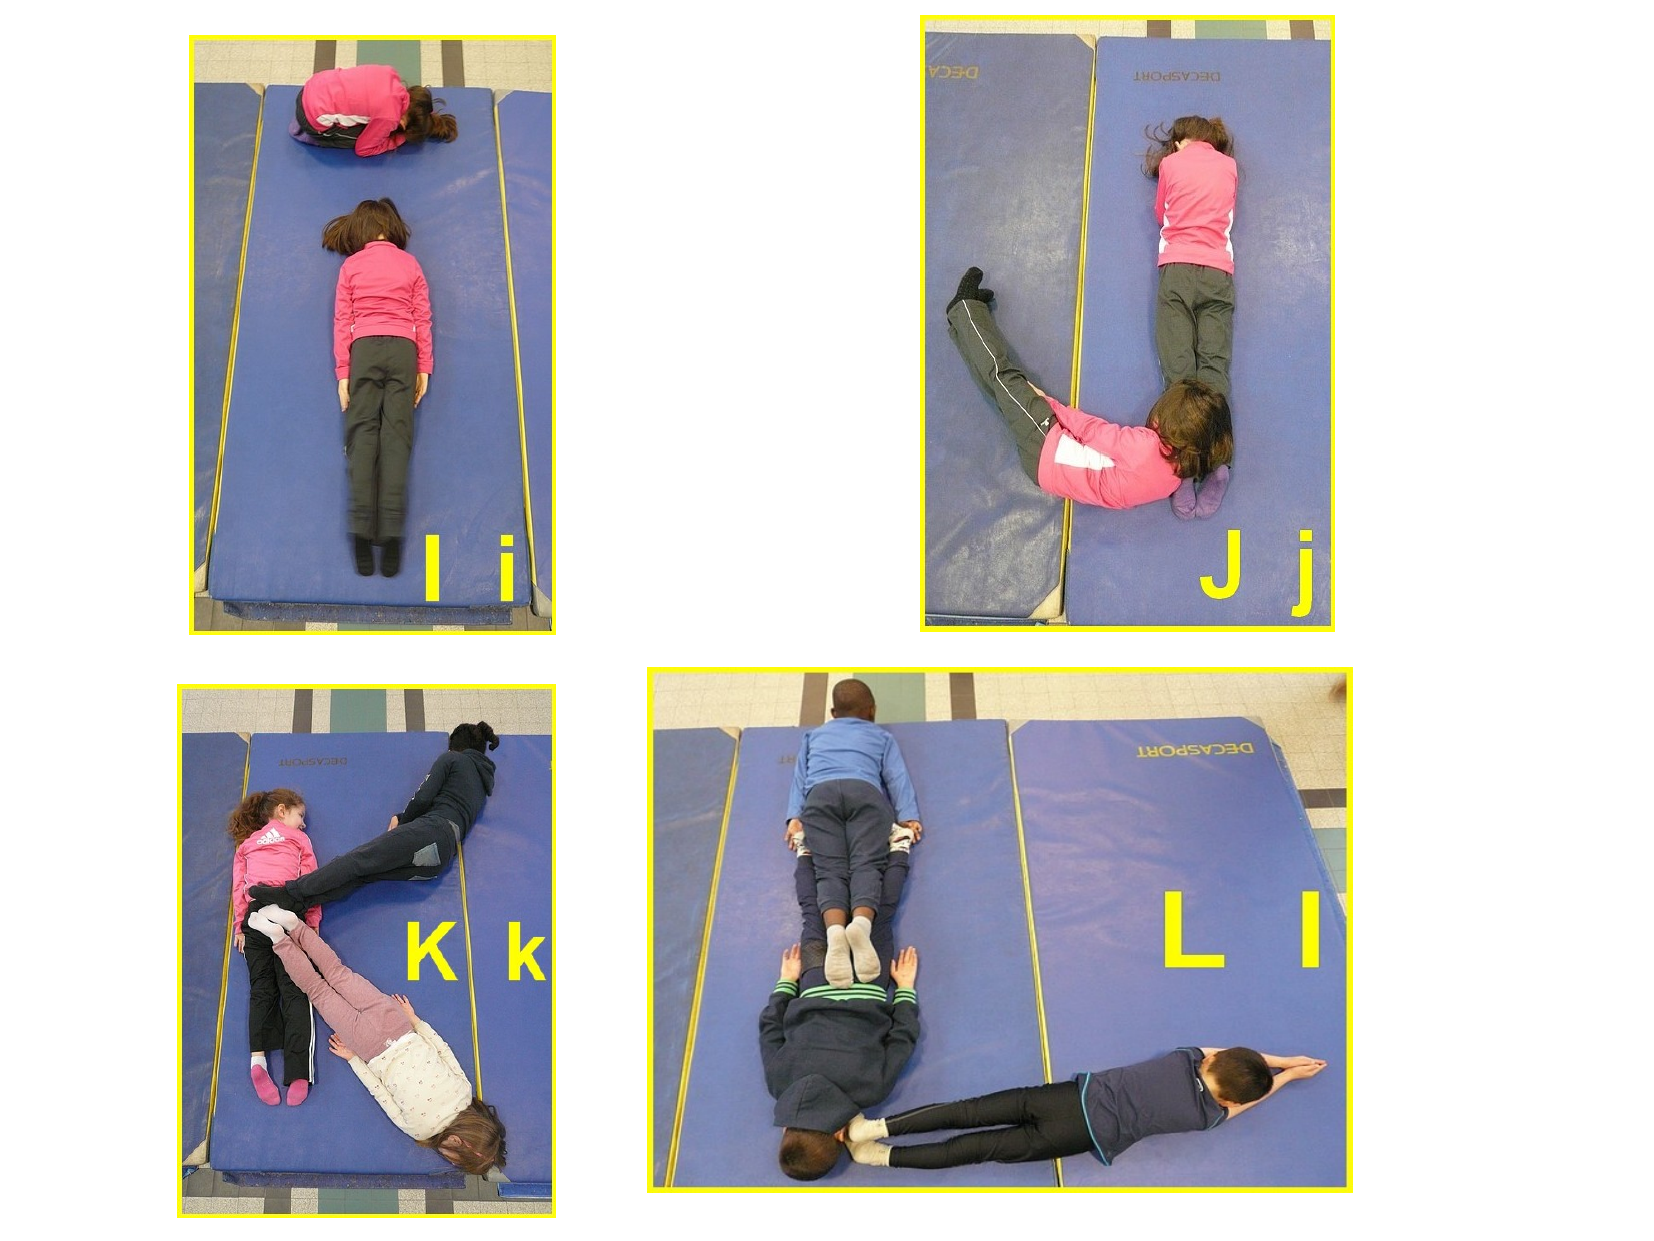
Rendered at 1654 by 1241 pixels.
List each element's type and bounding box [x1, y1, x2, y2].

picture [647, 667, 1353, 1193]
picture [177, 684, 556, 1218]
picture [920, 15, 1335, 632]
picture [189, 35, 556, 636]
